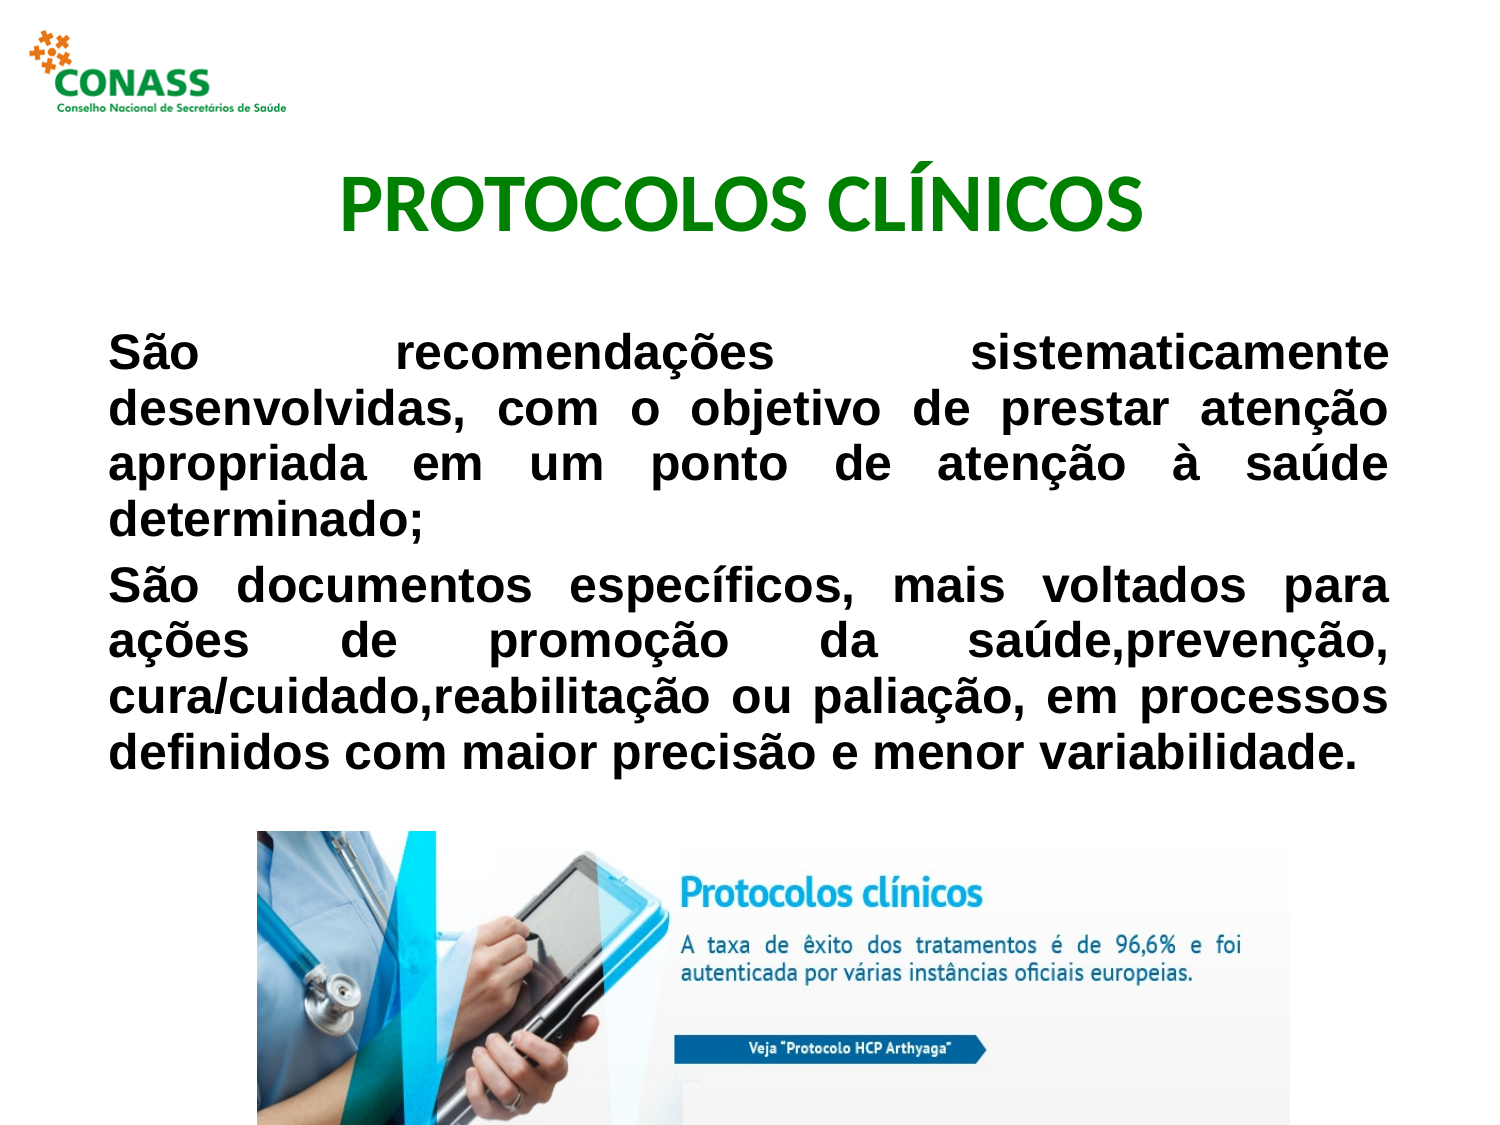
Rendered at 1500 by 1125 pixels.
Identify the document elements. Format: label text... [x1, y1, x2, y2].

subtitle São recomendações sistematicamente desenvolvidas, com o objetivo de prestar atenção apropriada em um ponto de atenção à saúde determinado; São documentos específicos, mais voltados para ações de promoção da saúde,prevenção, cura/cuidado,reabilitação ou paliação, em processos definidos com maior precisão e menor variabilidade. [94, 316, 1406, 1038]
picture [29, 30, 286, 112]
text_box PROTOCOLOS CLÍNICOS [58, 140, 1441, 256]
picture [257, 831, 1290, 1125]
